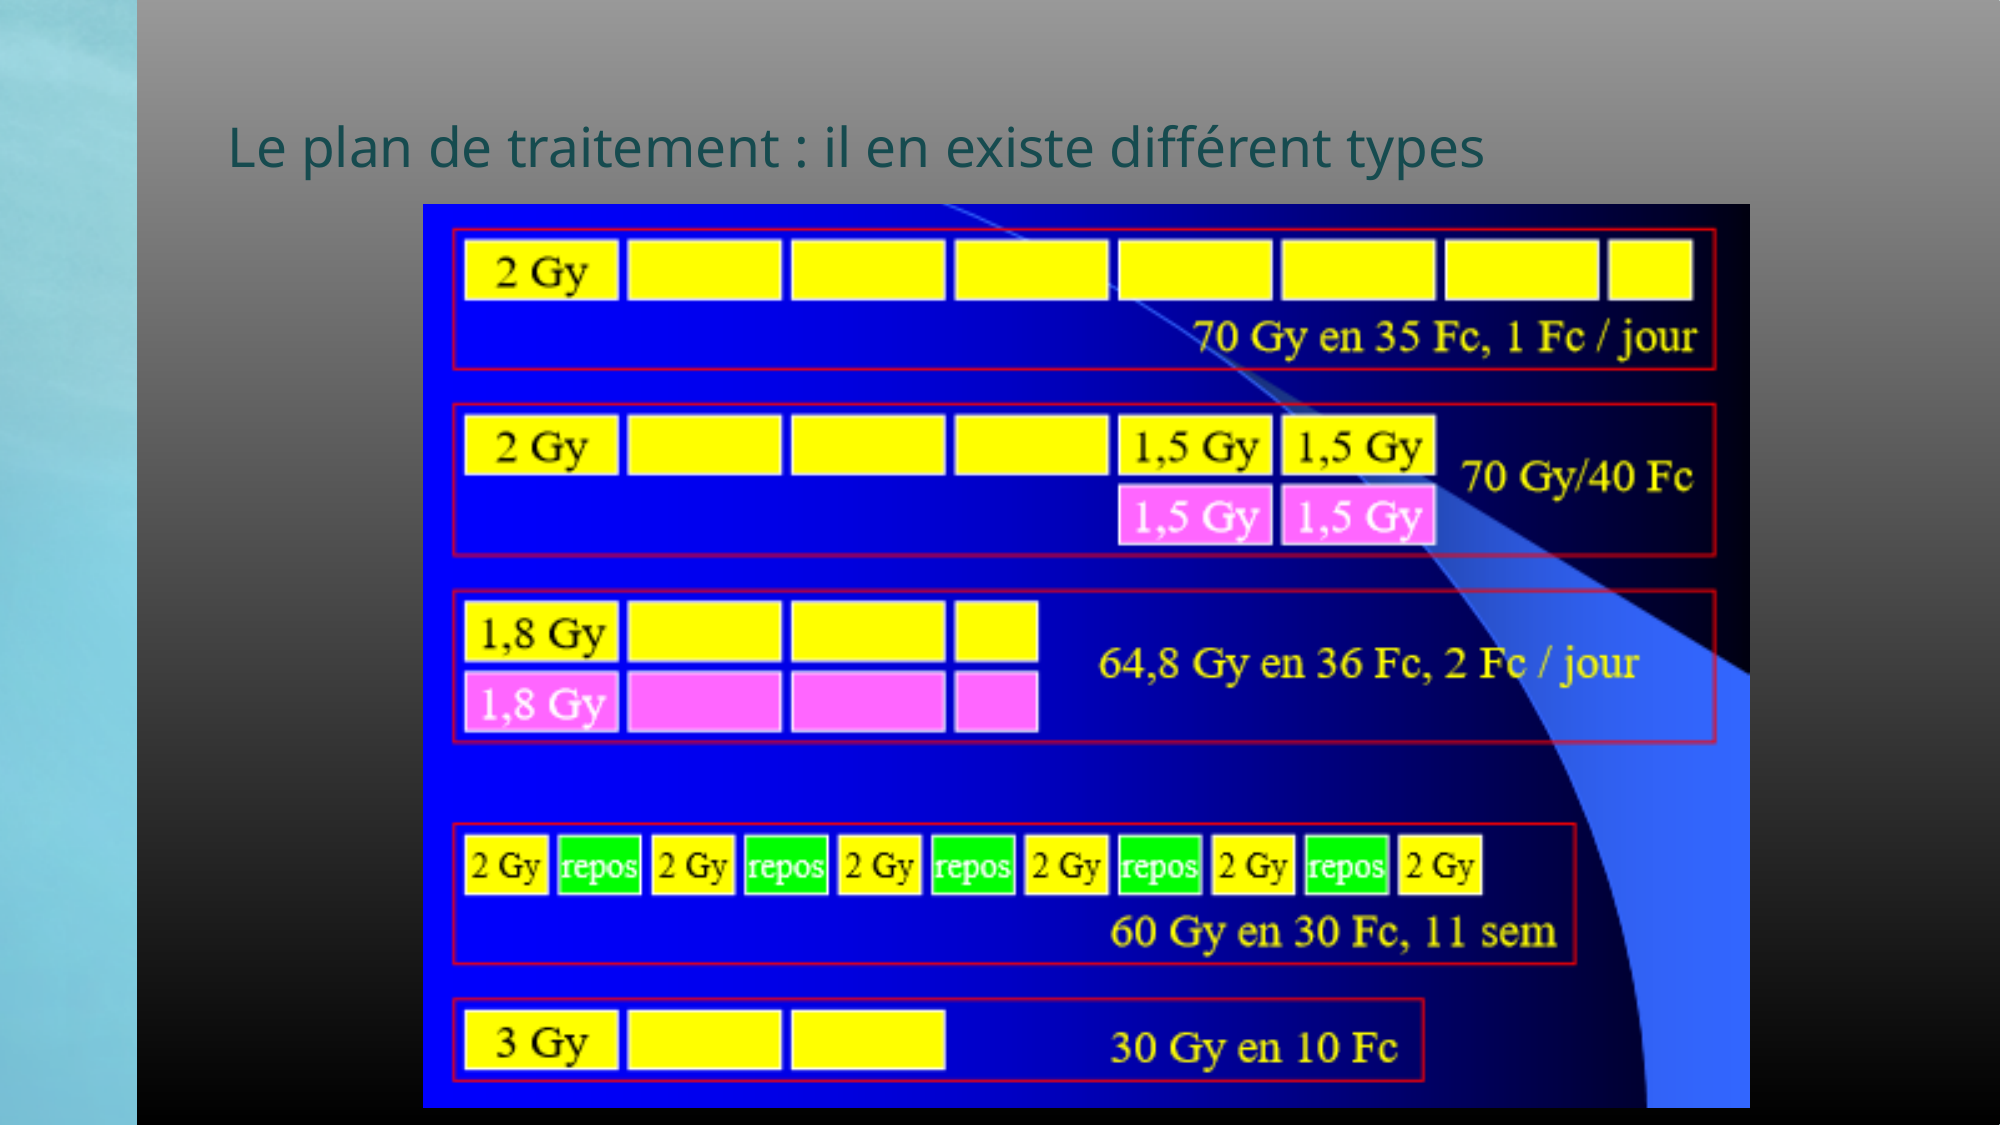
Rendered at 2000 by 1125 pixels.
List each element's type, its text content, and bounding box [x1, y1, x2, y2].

picture [423, 204, 1750, 1108]
title Le plan de traitement : il en existe différent types [212, 62, 1559, 188]
